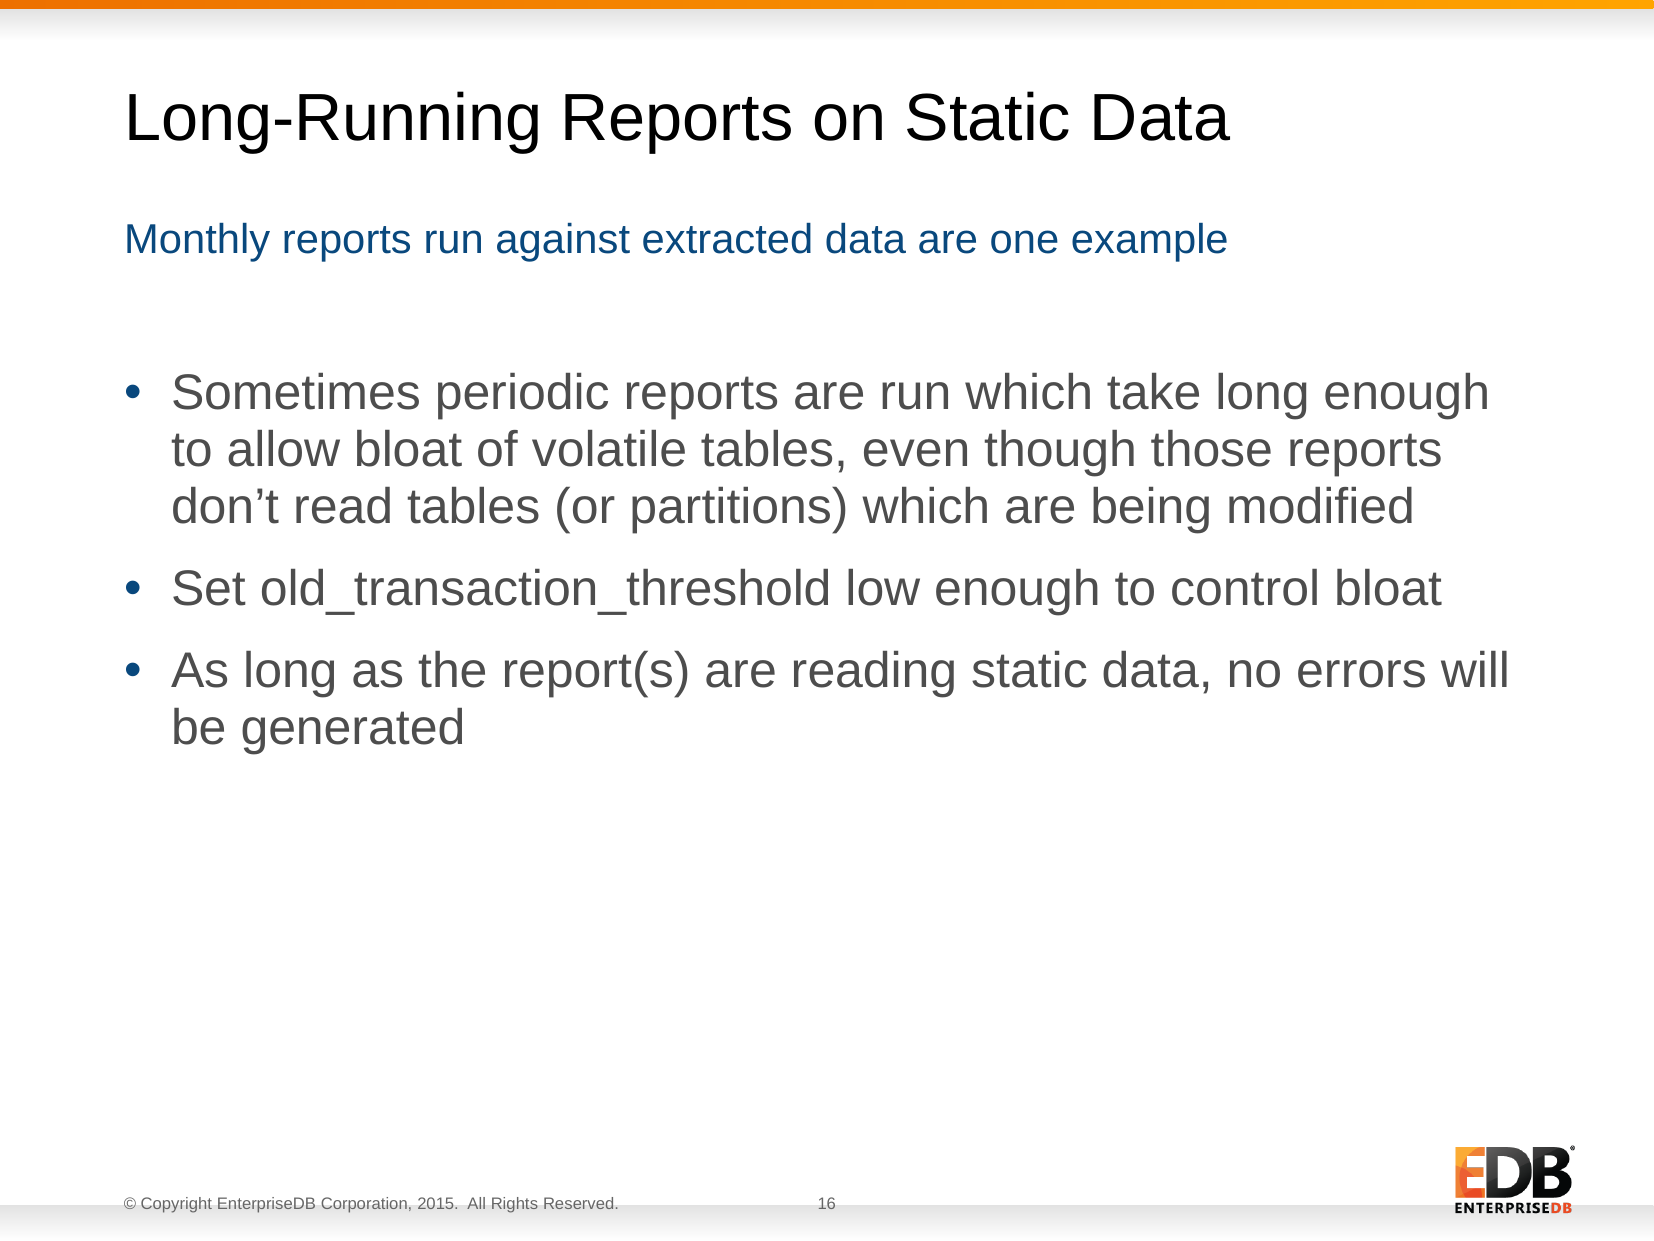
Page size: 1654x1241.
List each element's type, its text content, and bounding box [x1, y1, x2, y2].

list Sometimes periodic reports are run which take long enough to allow bloat of volatile tables, even though those reports don’t read tables (or partitions) which are being modified Set old_transaction_threshold low enough to control bloat As long as the report(s) are reading static data, no errors will be generated [109, 356, 1546, 1085]
title Long-Running Reports on Static Data [109, 29, 1546, 208]
picture [1453, 1142, 1576, 1214]
list Monthly reports run against extracted data are one example [109, 208, 1549, 288]
